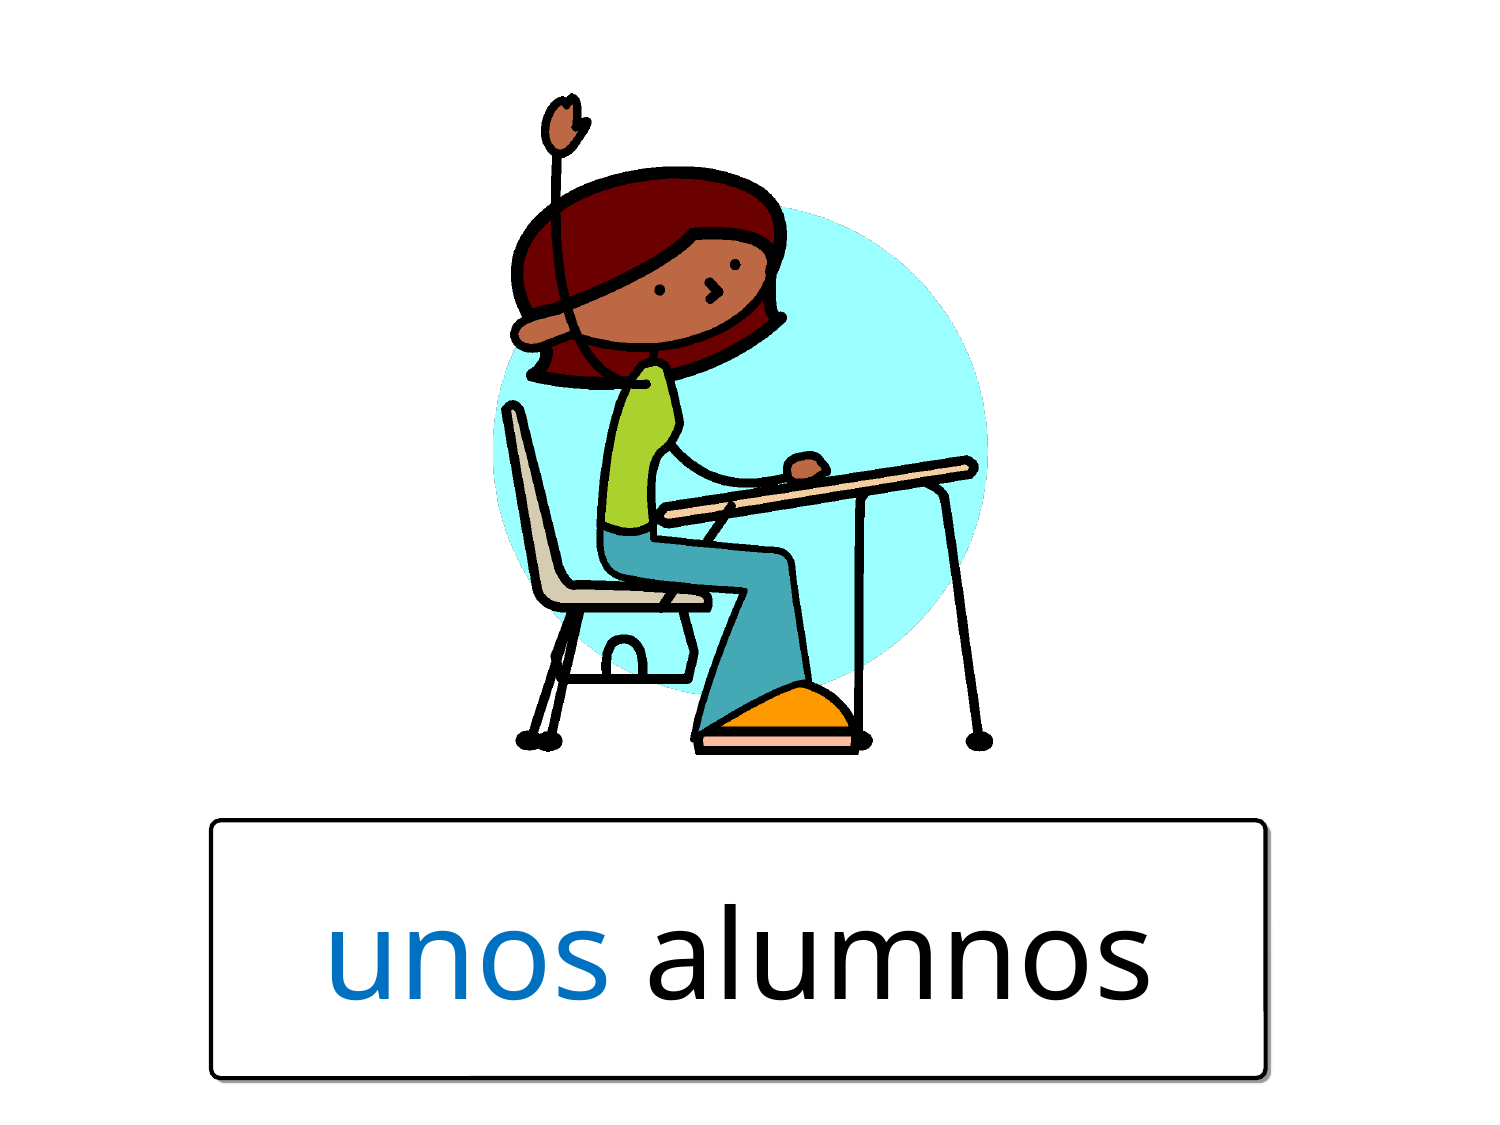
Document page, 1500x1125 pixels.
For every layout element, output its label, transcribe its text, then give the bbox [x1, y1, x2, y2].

picture [492, 93, 993, 755]
text_box unos alumnos [210, 820, 1266, 1079]
